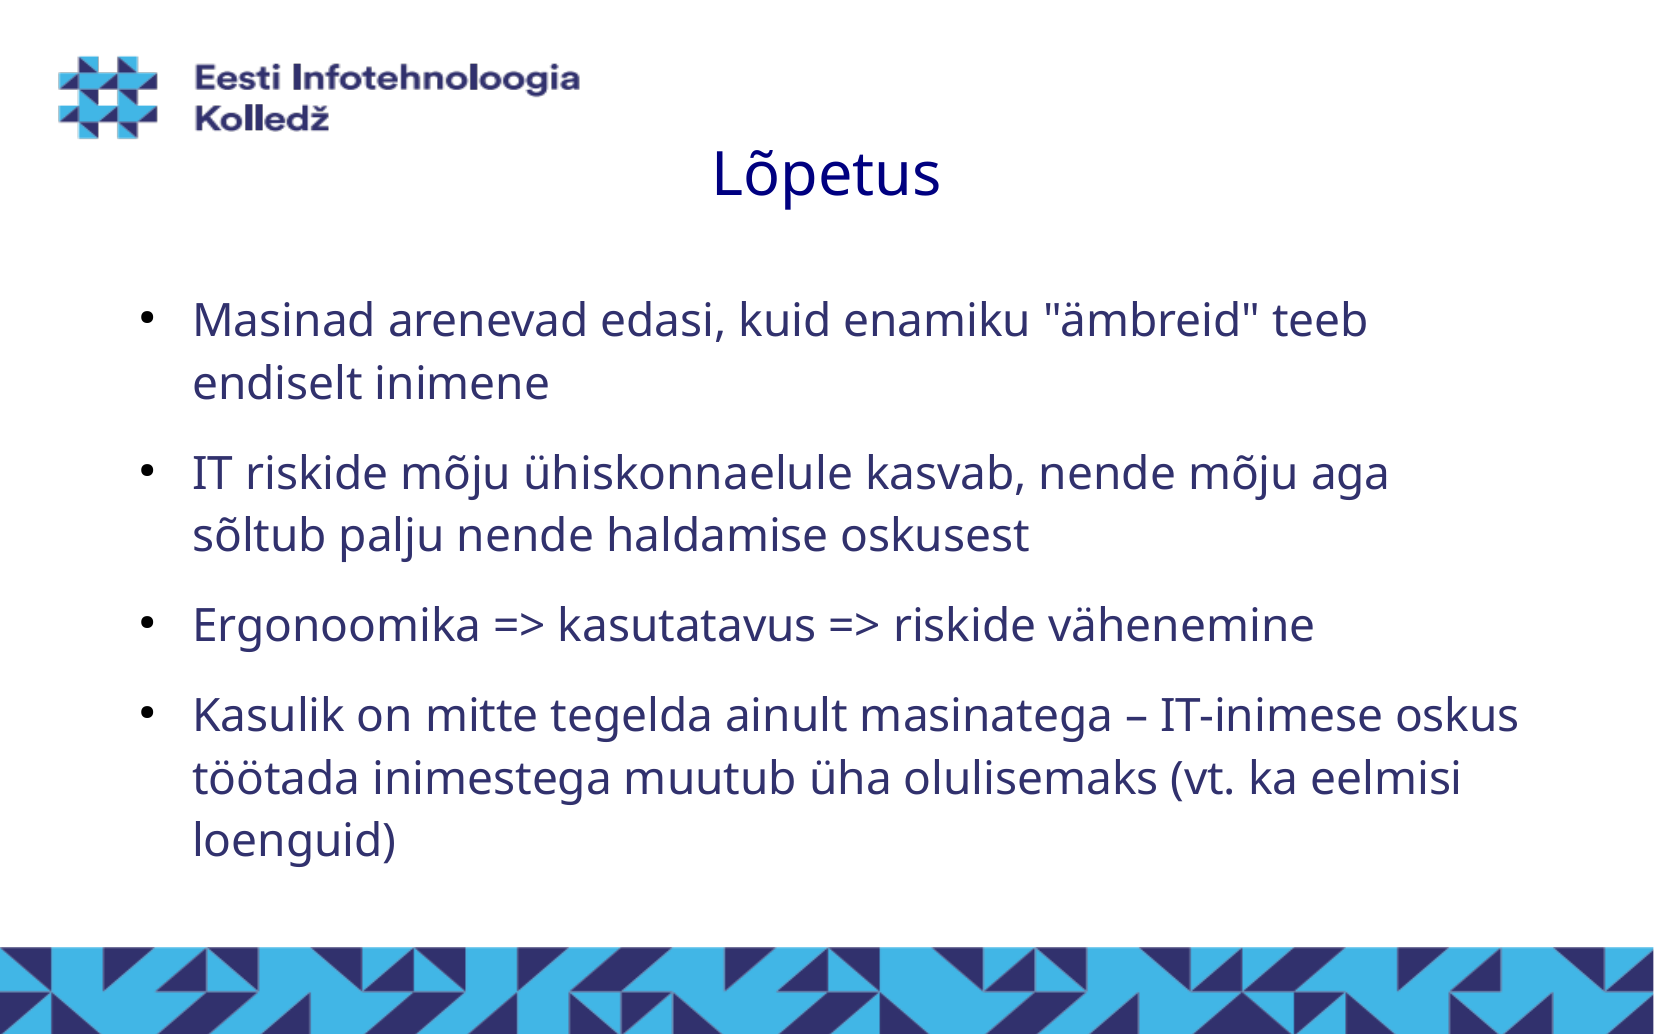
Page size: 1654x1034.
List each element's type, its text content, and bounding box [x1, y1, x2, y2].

list Masinad arenevad edasi, kuid enamiku "ämbreid" teeb endiselt inimene IT riskide mõju ühiskonnaelule kasvab, nende mõju aga sõltub palju nende haldamise oskusest Ergonoomika => kasutatavus => riskide vähenemine Kasulik on mitte tegelda ainult masinatega – IT-inimese oskus töötada inimestega muutub üha olulisemaks (vt. ka eelmisi loenguid) [121, 287, 1533, 1008]
title Lõpetus [121, 85, 1533, 258]
